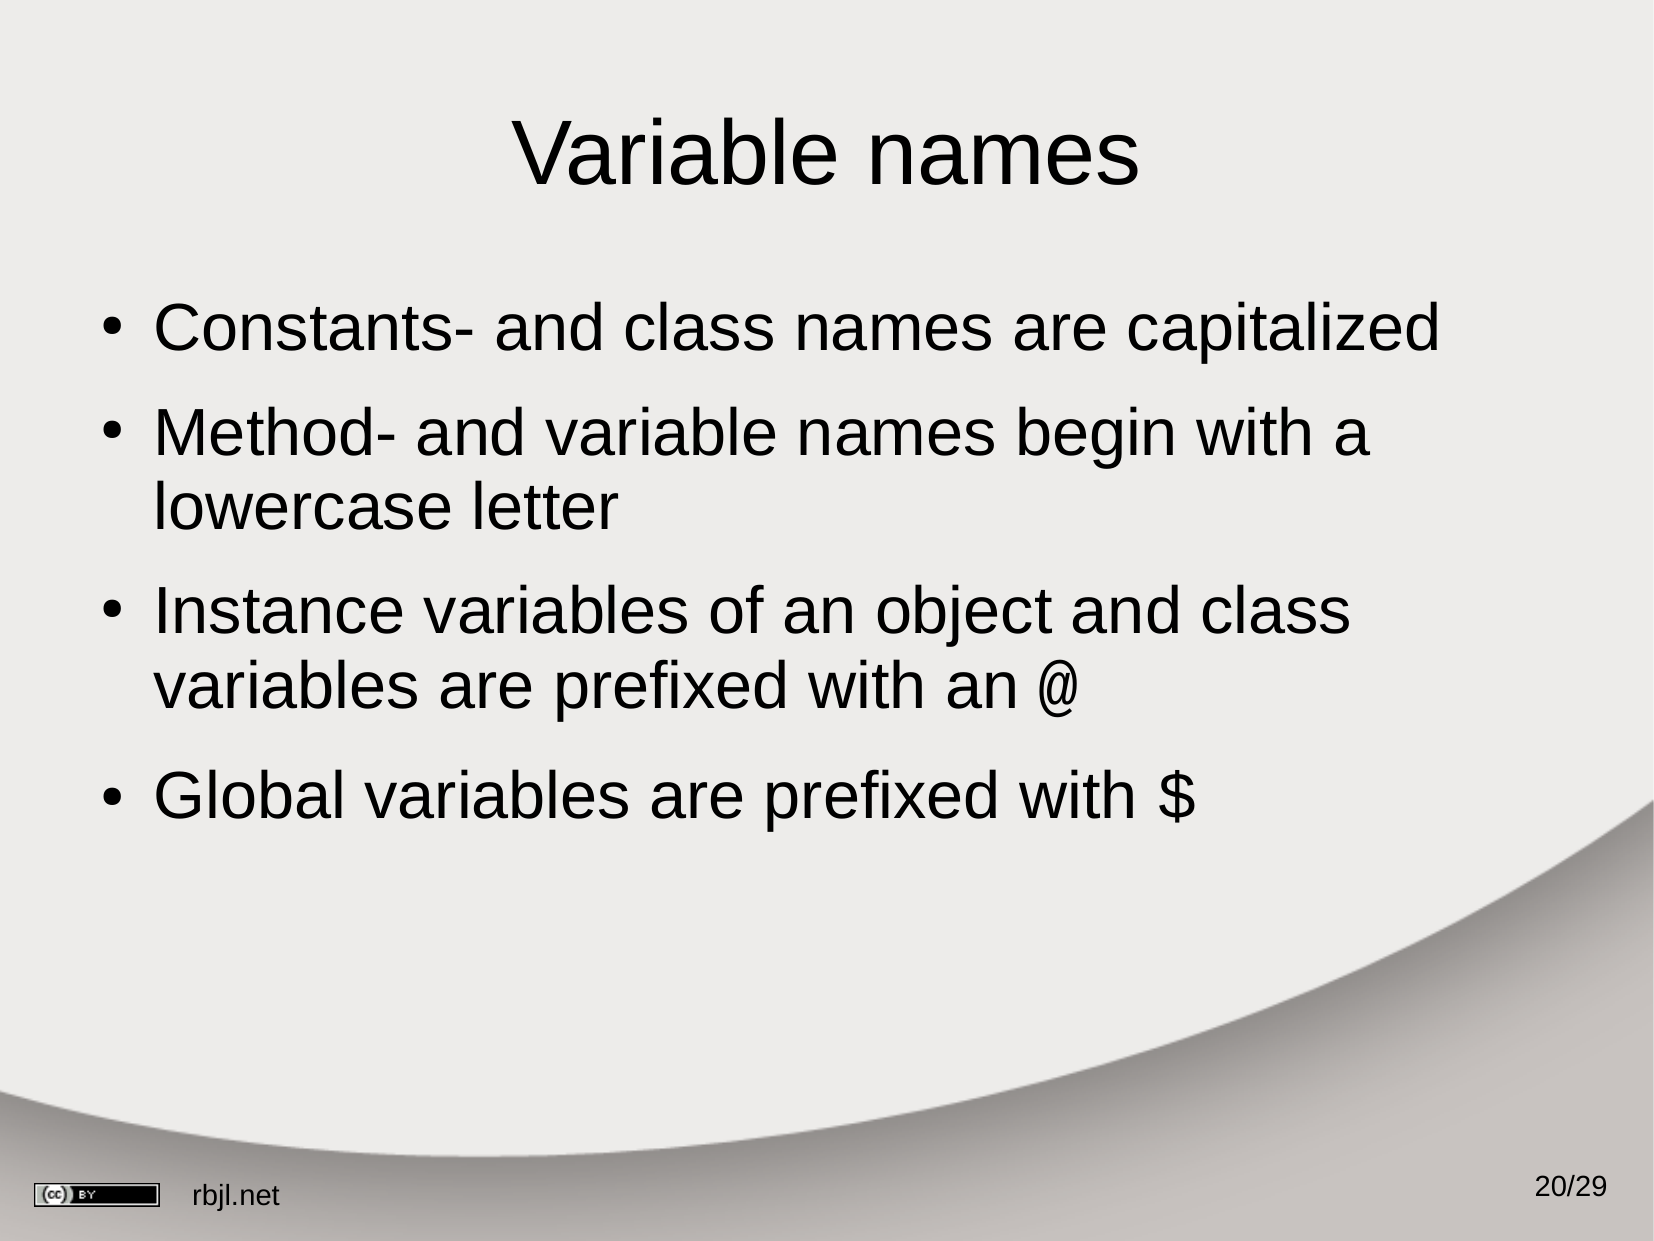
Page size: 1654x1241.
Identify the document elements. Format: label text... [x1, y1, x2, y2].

list Constants- and class names are capitalized Method- and variable names begin with a lowercase letter Instance variables of an object and class variables are prefixed with an @ Global variables are prefixed with $ [82, 290, 1571, 1094]
title Variable names [82, 49, 1571, 257]
picture [0, 0, 1654, 1241]
